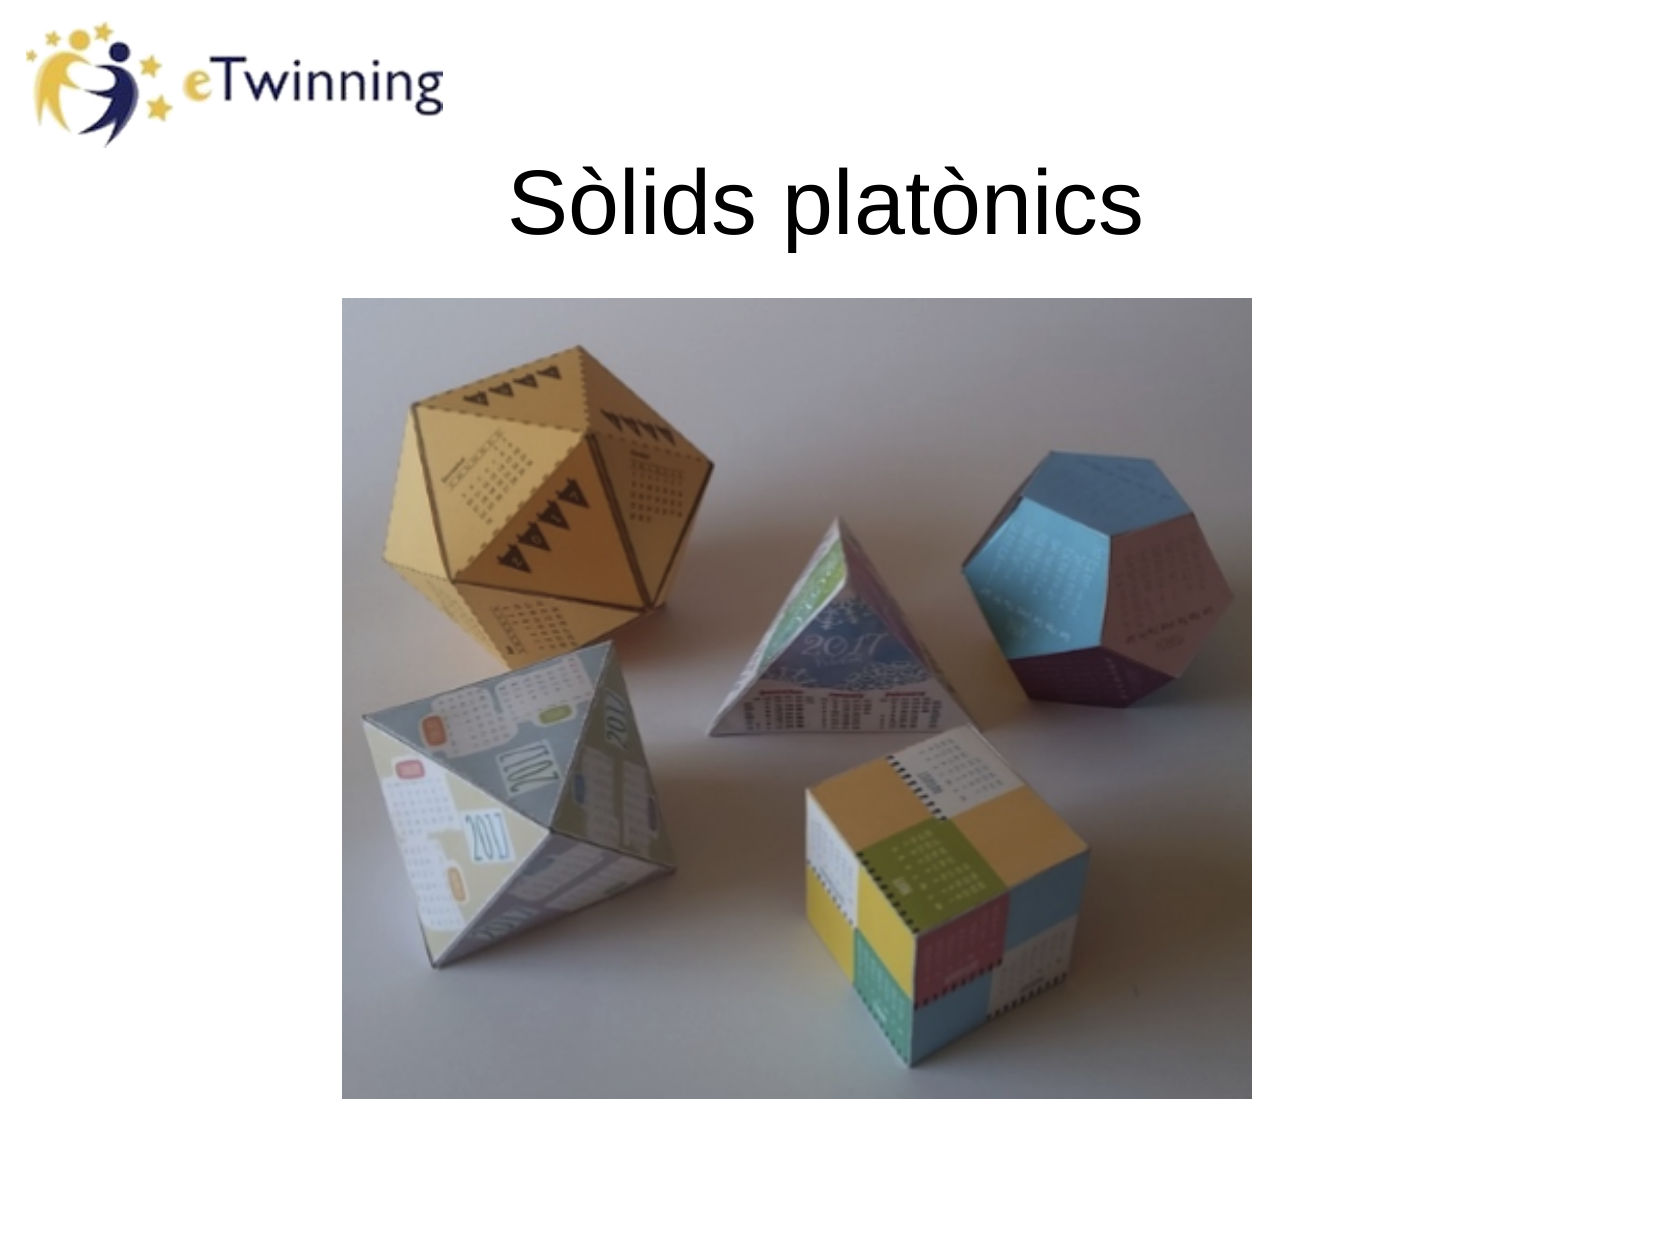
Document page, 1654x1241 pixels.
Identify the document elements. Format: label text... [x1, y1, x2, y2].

picture [26, 20, 443, 148]
title Sòlids platònics [82, 147, 1571, 259]
picture [342, 298, 1252, 1099]
